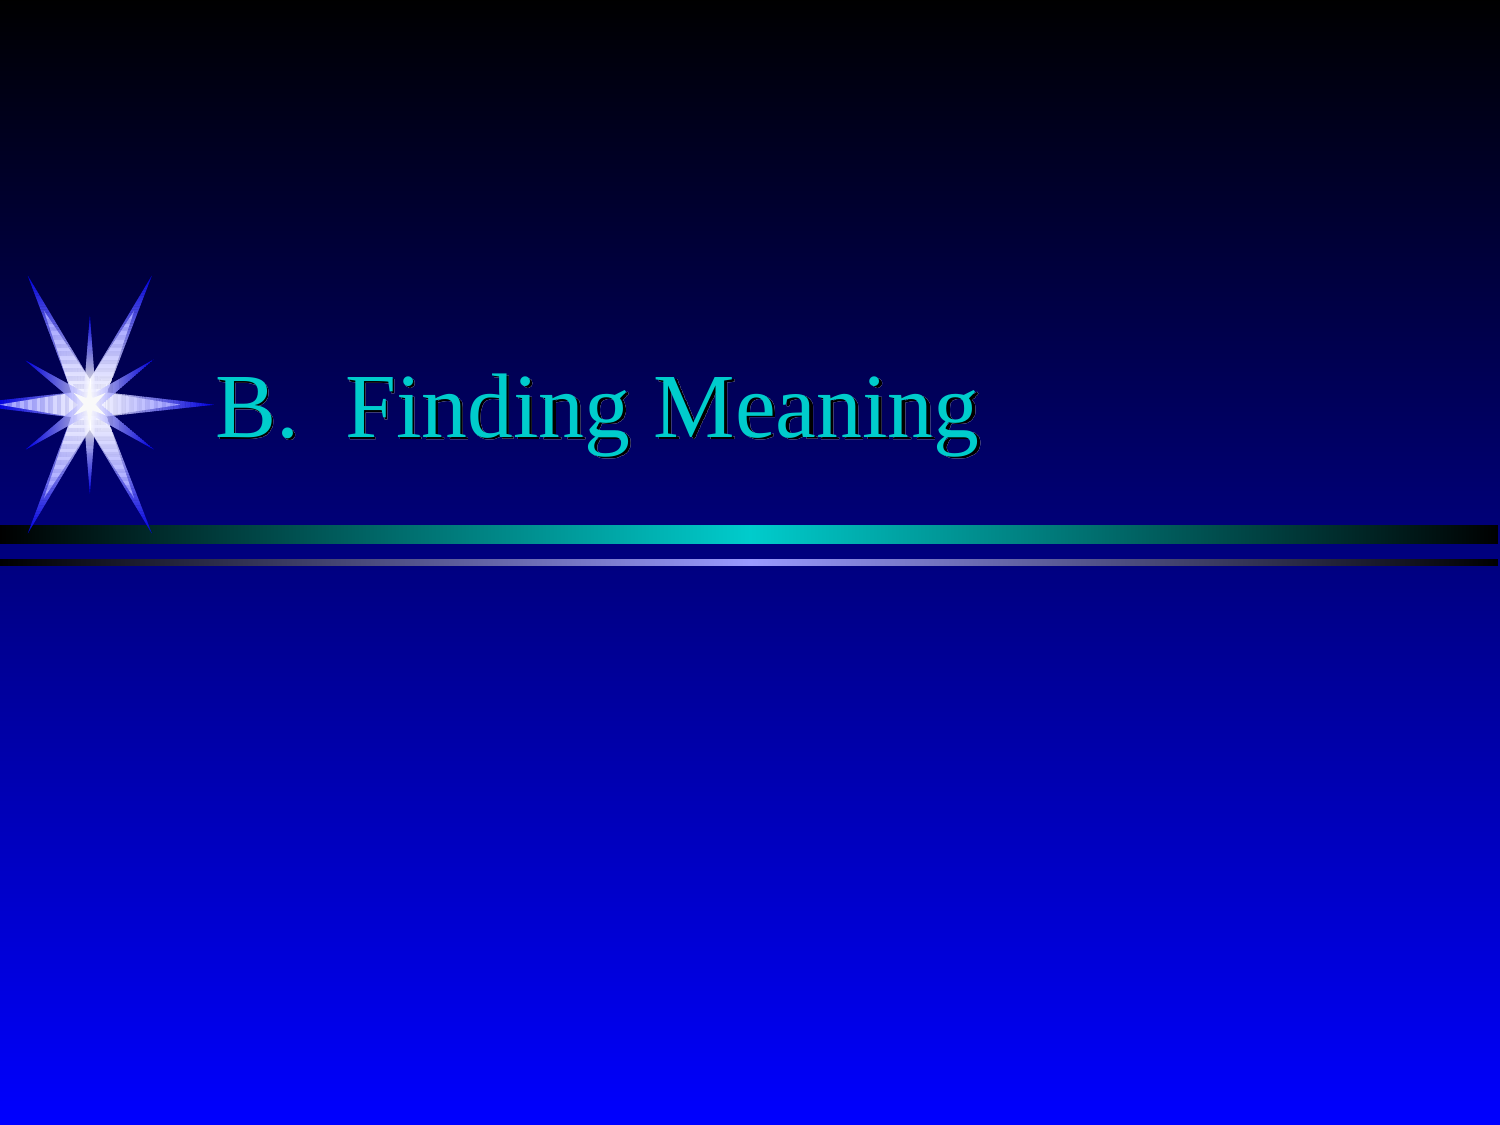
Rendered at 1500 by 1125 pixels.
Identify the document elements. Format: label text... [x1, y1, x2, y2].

title B. Finding Meaning [200, 312, 1476, 501]
